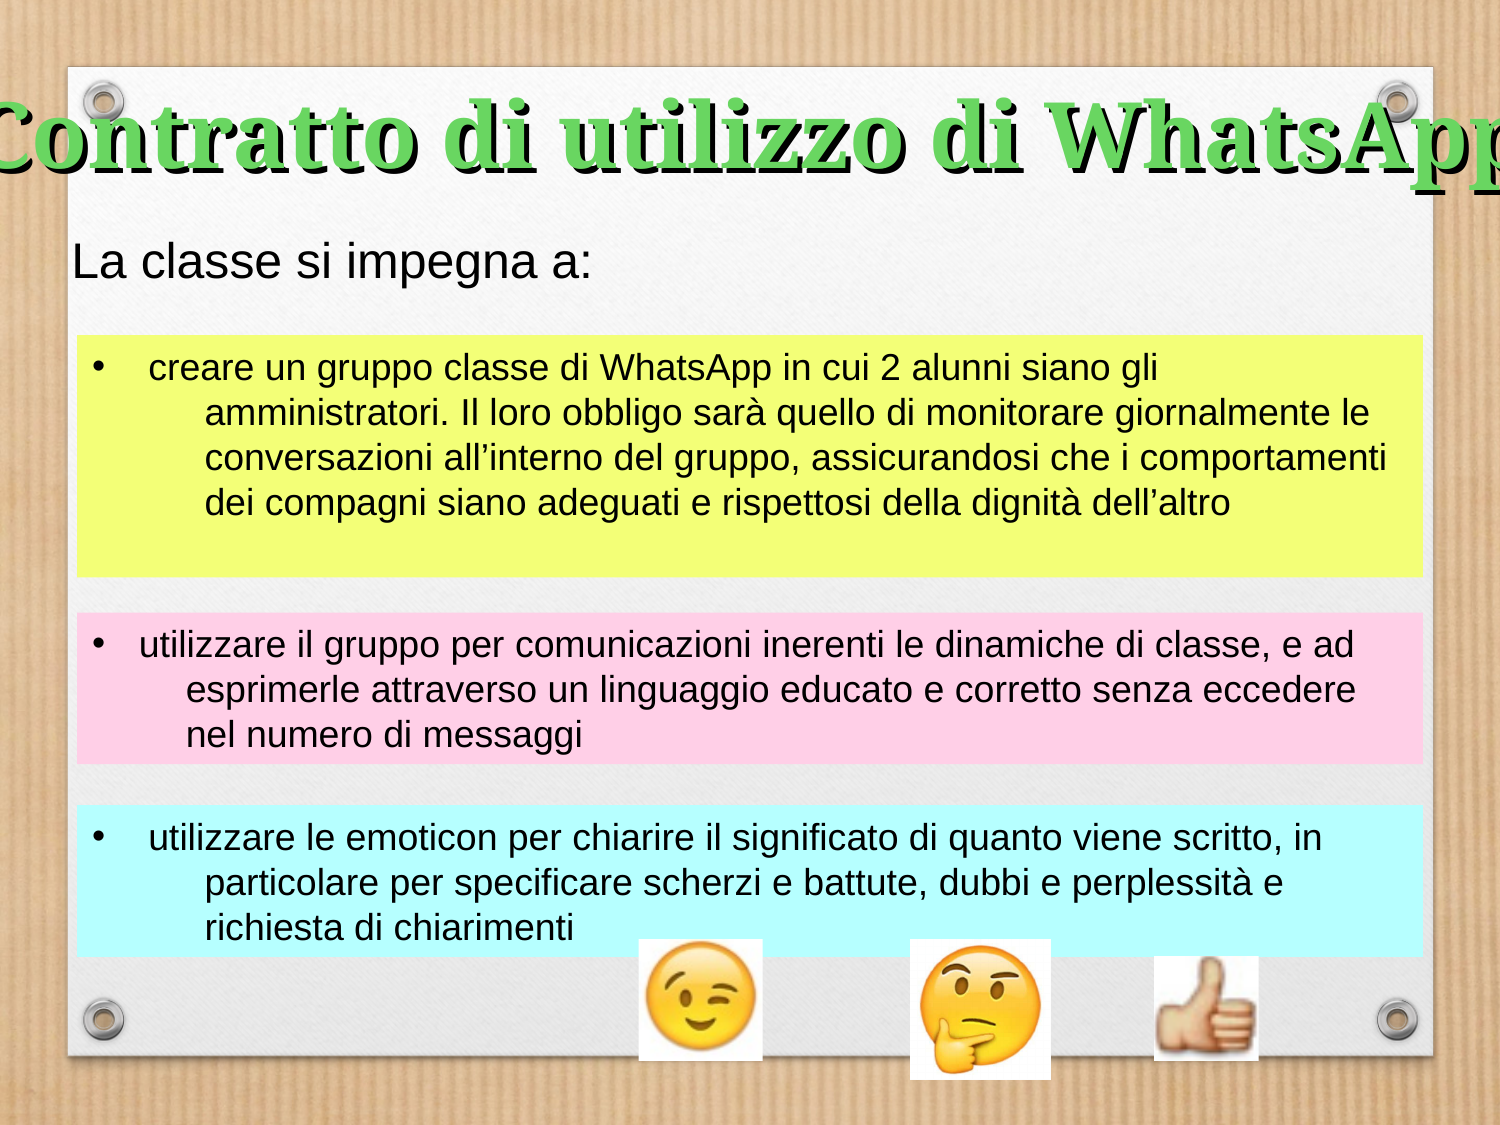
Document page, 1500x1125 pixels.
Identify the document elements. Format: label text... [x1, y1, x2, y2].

picture [910, 939, 1051, 1080]
text_box Contratto di utilizzo di WhatsApp [0, 69, 1500, 195]
text_box creare un gruppo classe di WhatsApp in cui 2 alunni siano gli amministratori. Il loro obbligo sarà quello di monitorare giornalmente le conversazioni all’interno del gruppo, assicurandosi che i comportamenti dei compagni siano adeguati e rispettosi della dignità dell’altro [77, 335, 1423, 578]
text_box utilizzare le emoticon per chiarire il significato di quanto viene scritto, in particolare per specificare scherzi e battute, dubbi e perplessità e richiesta di chiarimenti [77, 805, 1423, 957]
text_box utilizzare il gruppo per comunicazioni inerenti le dinamiche di classe, e ad esprimerle attraverso un linguaggio educato e corretto senza eccedere nel numero di messaggi [77, 612, 1423, 765]
picture [1154, 956, 1259, 1061]
text_box La classe si impegna a: [56, 221, 1259, 298]
picture [638, 939, 763, 1061]
